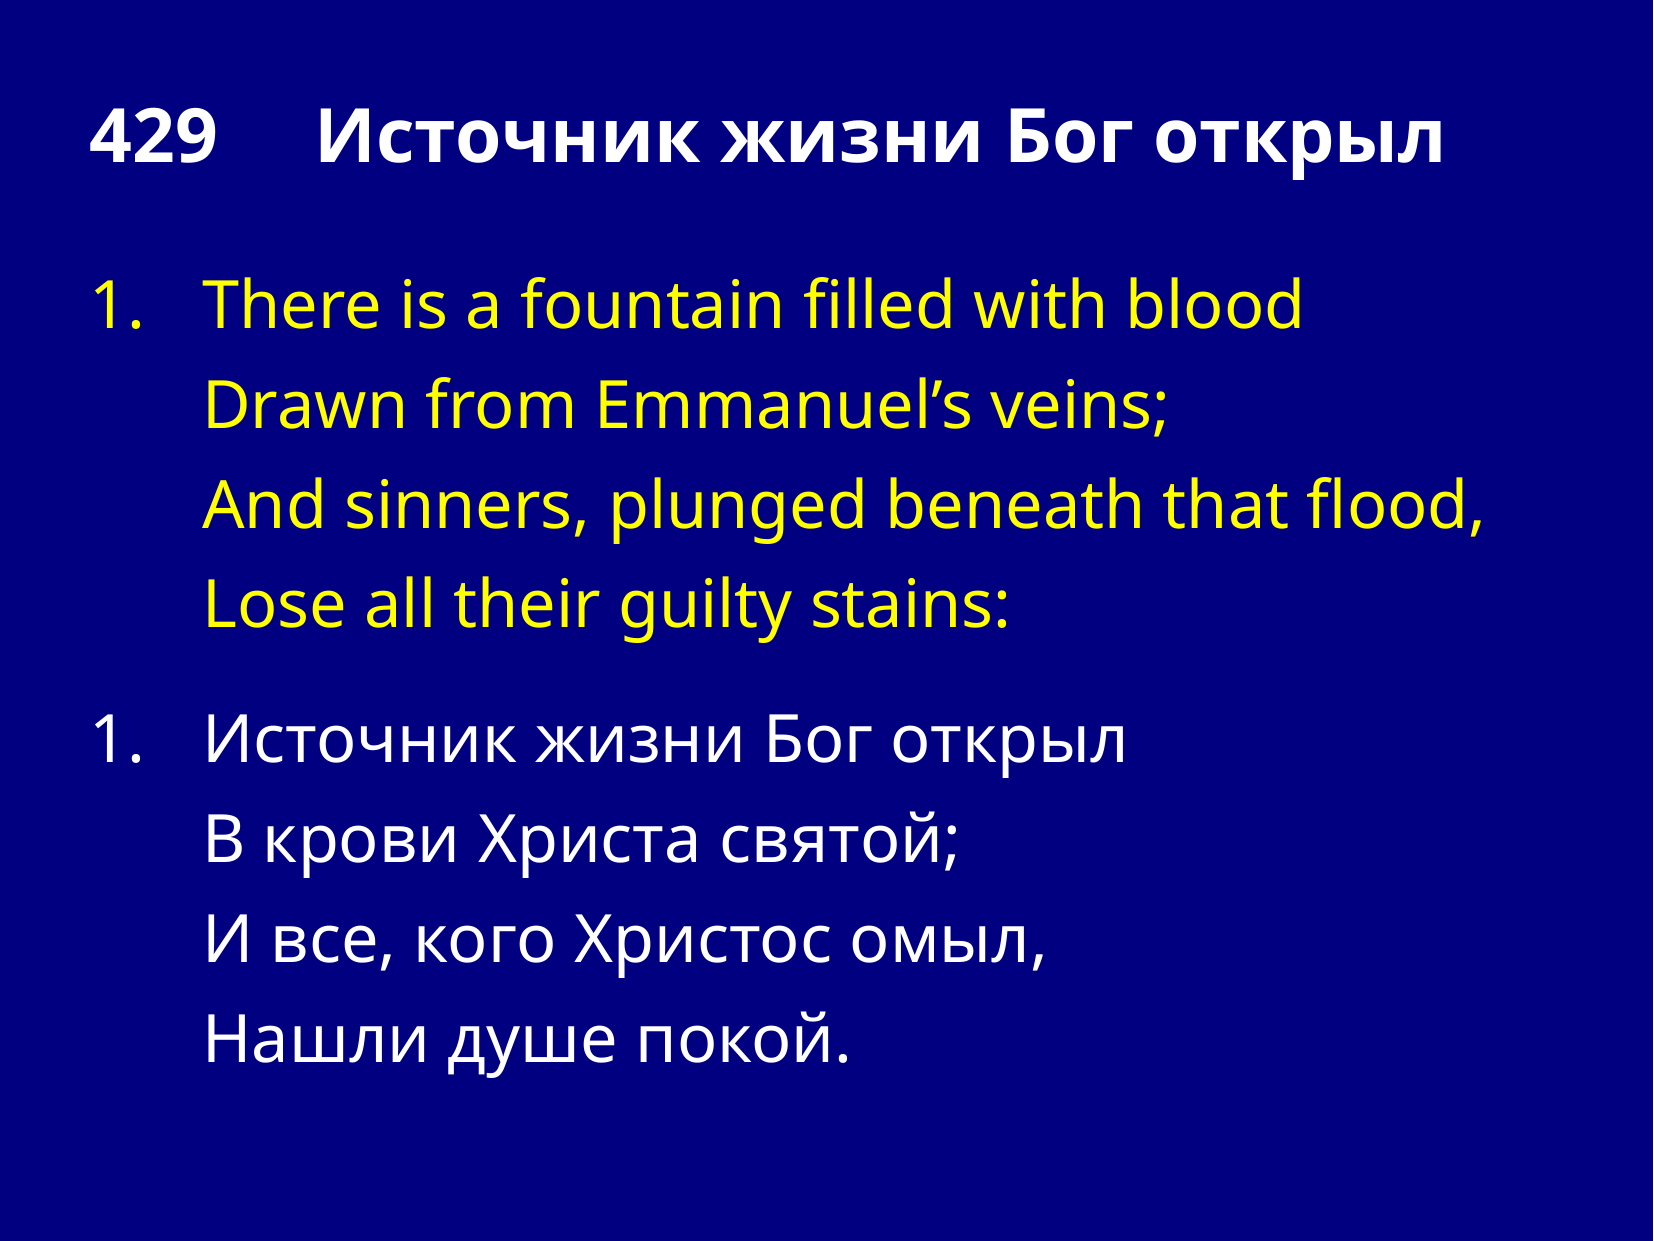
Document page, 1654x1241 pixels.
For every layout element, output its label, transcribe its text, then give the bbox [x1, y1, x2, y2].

text_box 429 Источник жизни Бог открыл [75, 75, 1653, 188]
text_box 1. There is a fountain filled with blood Drawn from Emmanuel’s veins; And sinners, plunged beneath that flood, Lose all their guilty stains: [75, 188, 1653, 638]
text_box 1. Источник жизни Бог открыл В крови Христа святой; И все, кого Христос омыл, Нашли душе покой. [75, 675, 1576, 1163]
